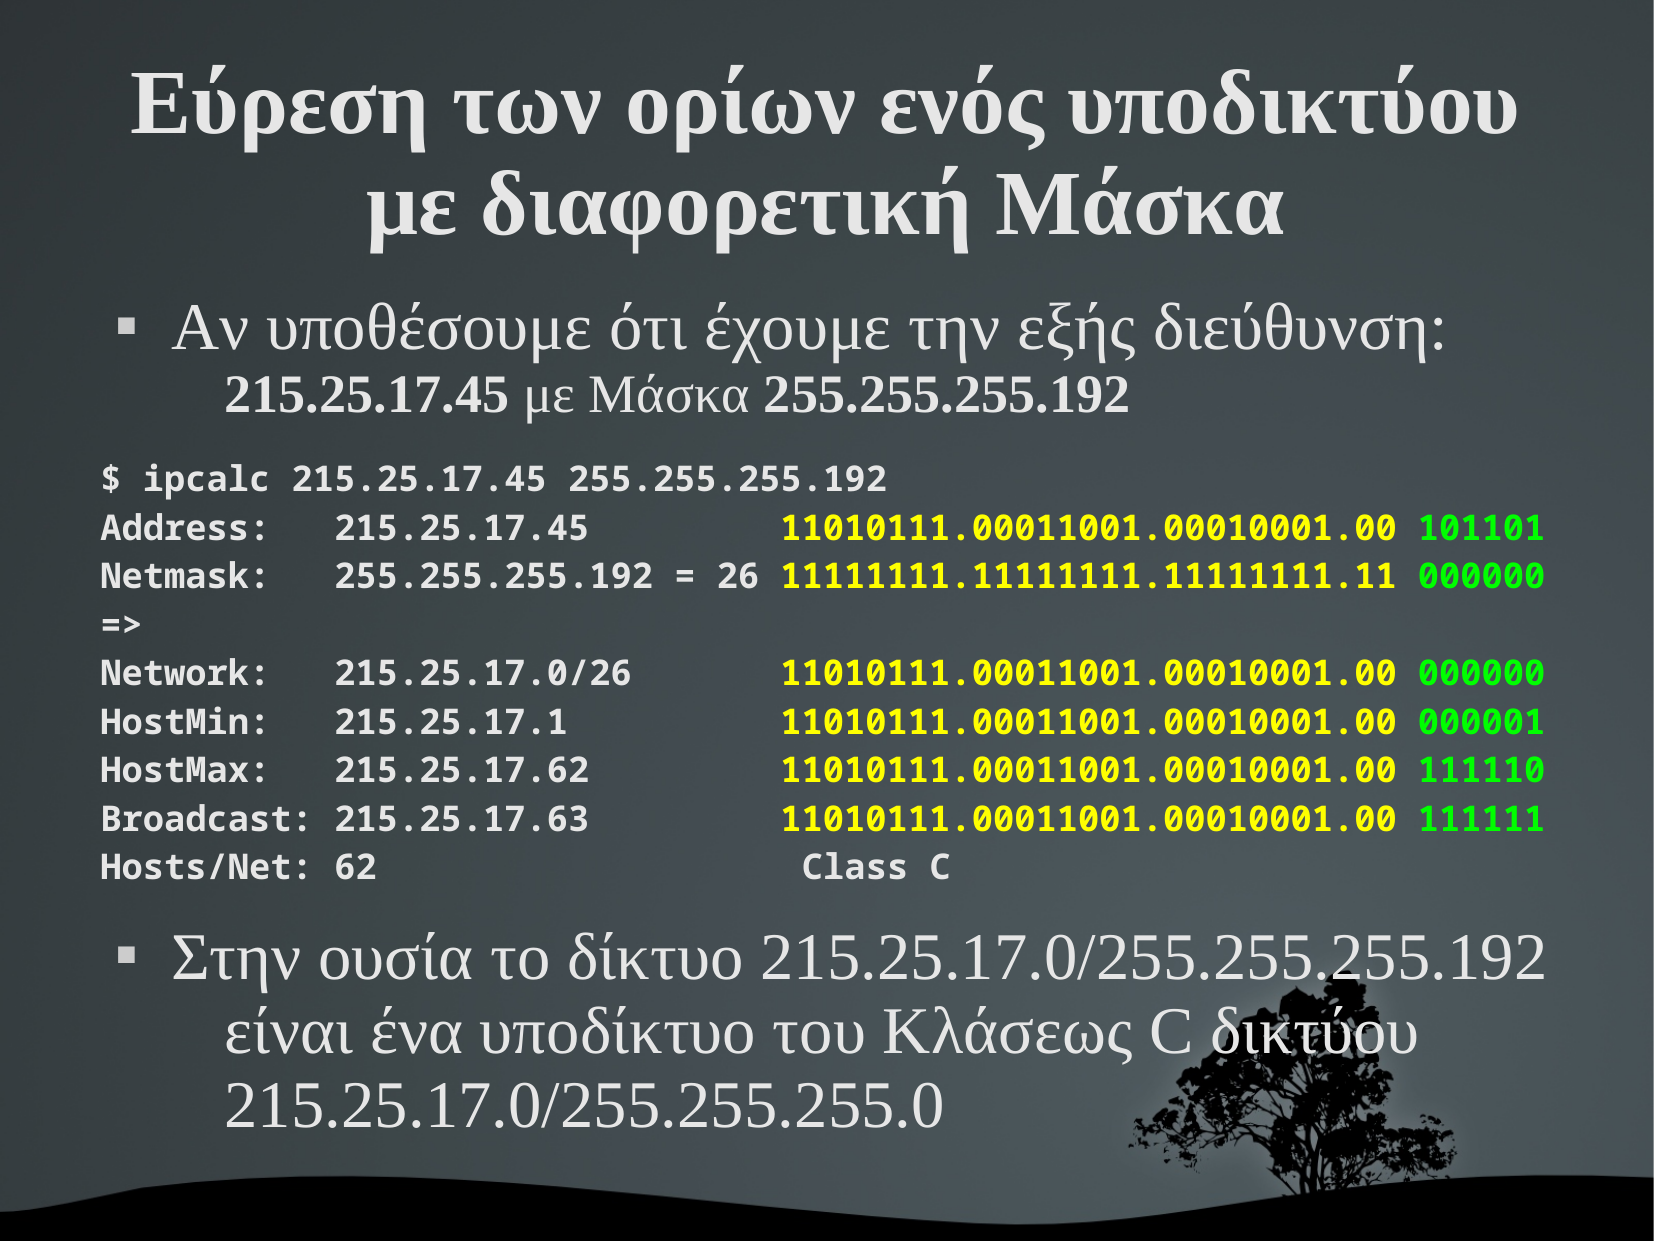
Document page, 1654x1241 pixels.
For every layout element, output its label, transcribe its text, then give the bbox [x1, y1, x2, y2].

picture [0, 0, 1654, 1241]
title Εύρεση των ορίων ενός υποδικτύου με διαφορετική Μάσκα [82, 33, 1571, 273]
list Αν υποθέσουμε ότι έχουμε την εξής διεύθυνση: 215.25.17.45 με Μάσκα 255.255.255.192 $ ipcalc 215.25.17.45 255.255.255.192 Address: 215.25.17.45 11010111.00011001.00010001.00 101101 Netmask: 255.255.255.192 = 26 11111111.11111111.11111111.11 000000 => Network: 215.25.17.0/26 11010111.00011001.00010001.00 000000 HostMin: 215.25.17.1 11010111.00011001.00010001.00 000001 HostMax: 215.25.17.62 11010111.00011001.00010001.00 111110 Broadcast: 215.25.17.63 11010111.00011001.00010001.00 111111 Hosts/Net: 62 Class C Στην ουσία το δίκτυο 215.25.17.0/255.255.255.192 είναι ένα υποδίκτυο του Κλάσεως C δικτύου 215.25.17.0/255.255.255.0 [82, 290, 1571, 1109]
